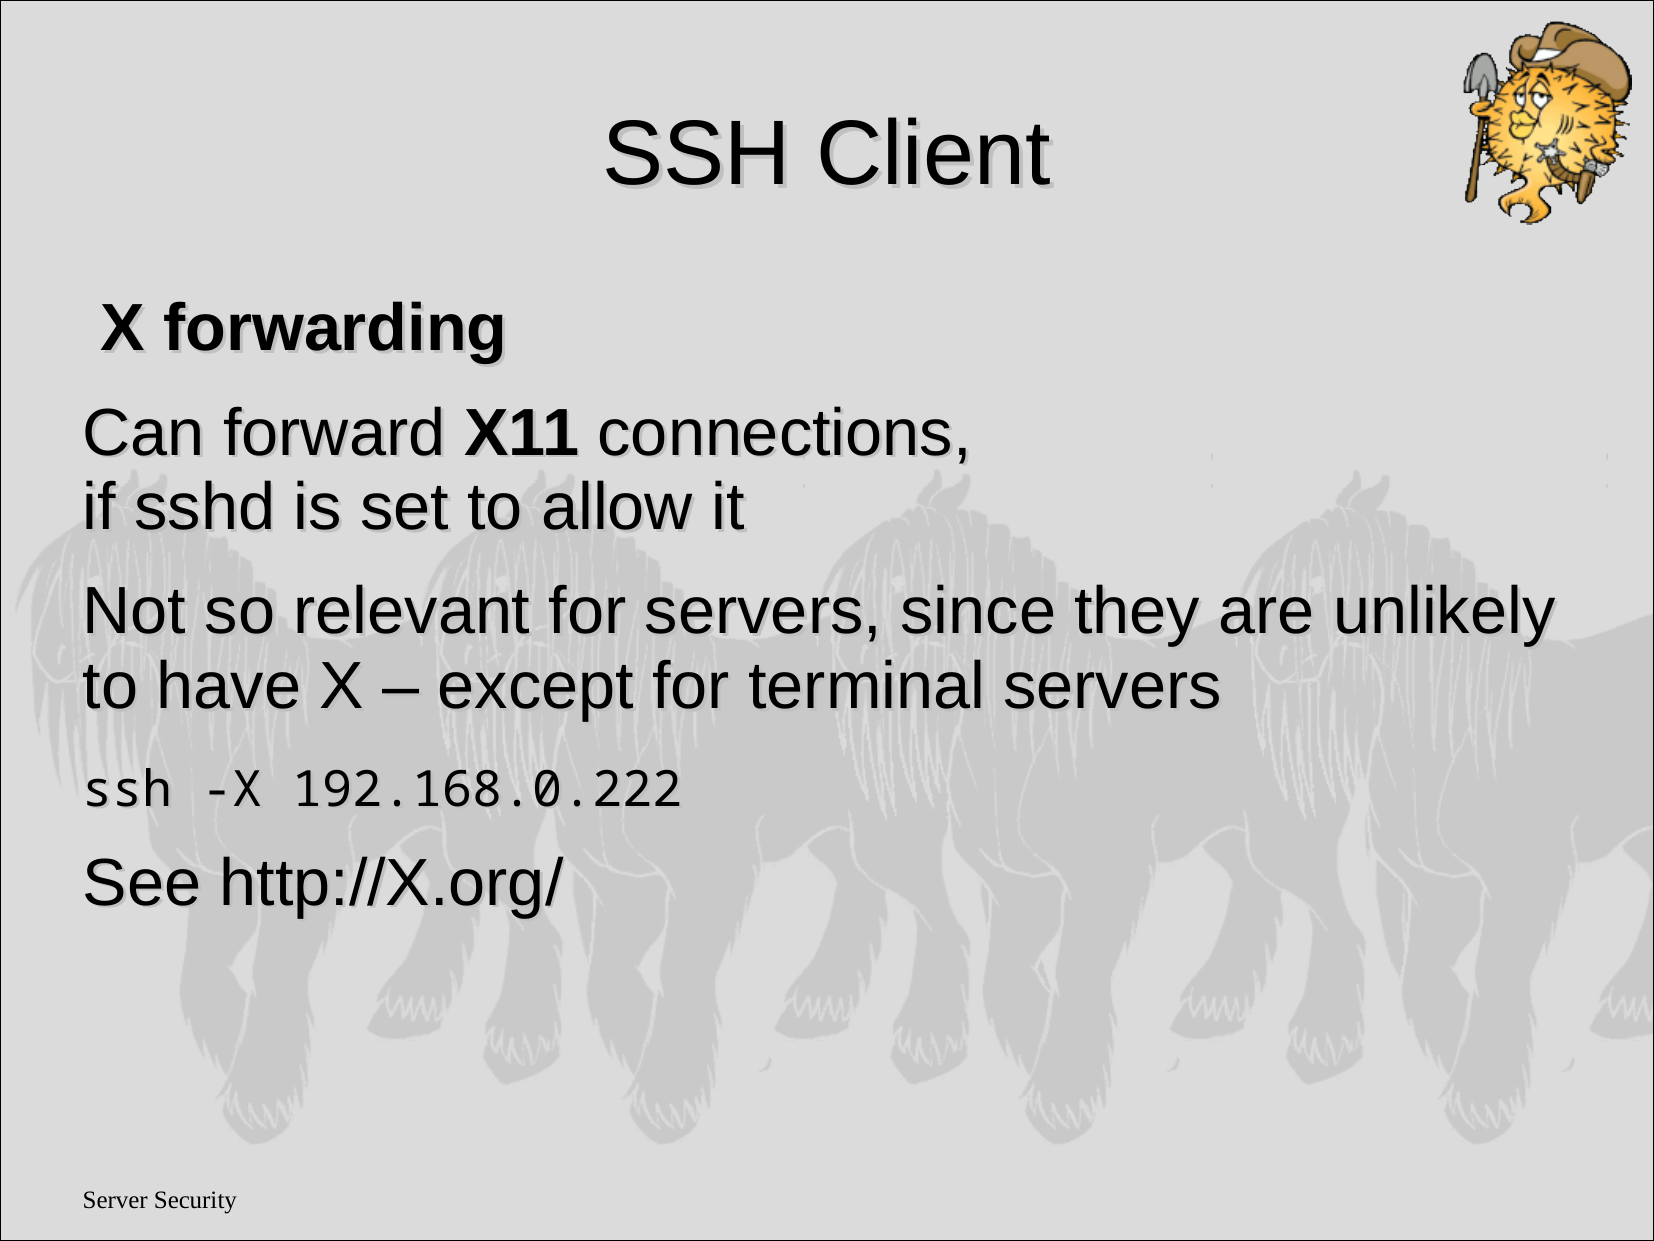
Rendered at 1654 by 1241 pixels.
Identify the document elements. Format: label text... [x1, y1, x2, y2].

list X forwarding Can forward X11 connections, if sshd is set to allow it Not so relevant for servers, since they are unlikely to have X – except for terminal servers ssh -X 192.168.0.222 See http://X.org/ [82, 290, 1571, 1094]
picture [1462, 20, 1632, 225]
title SSH Client [82, 56, 1571, 250]
